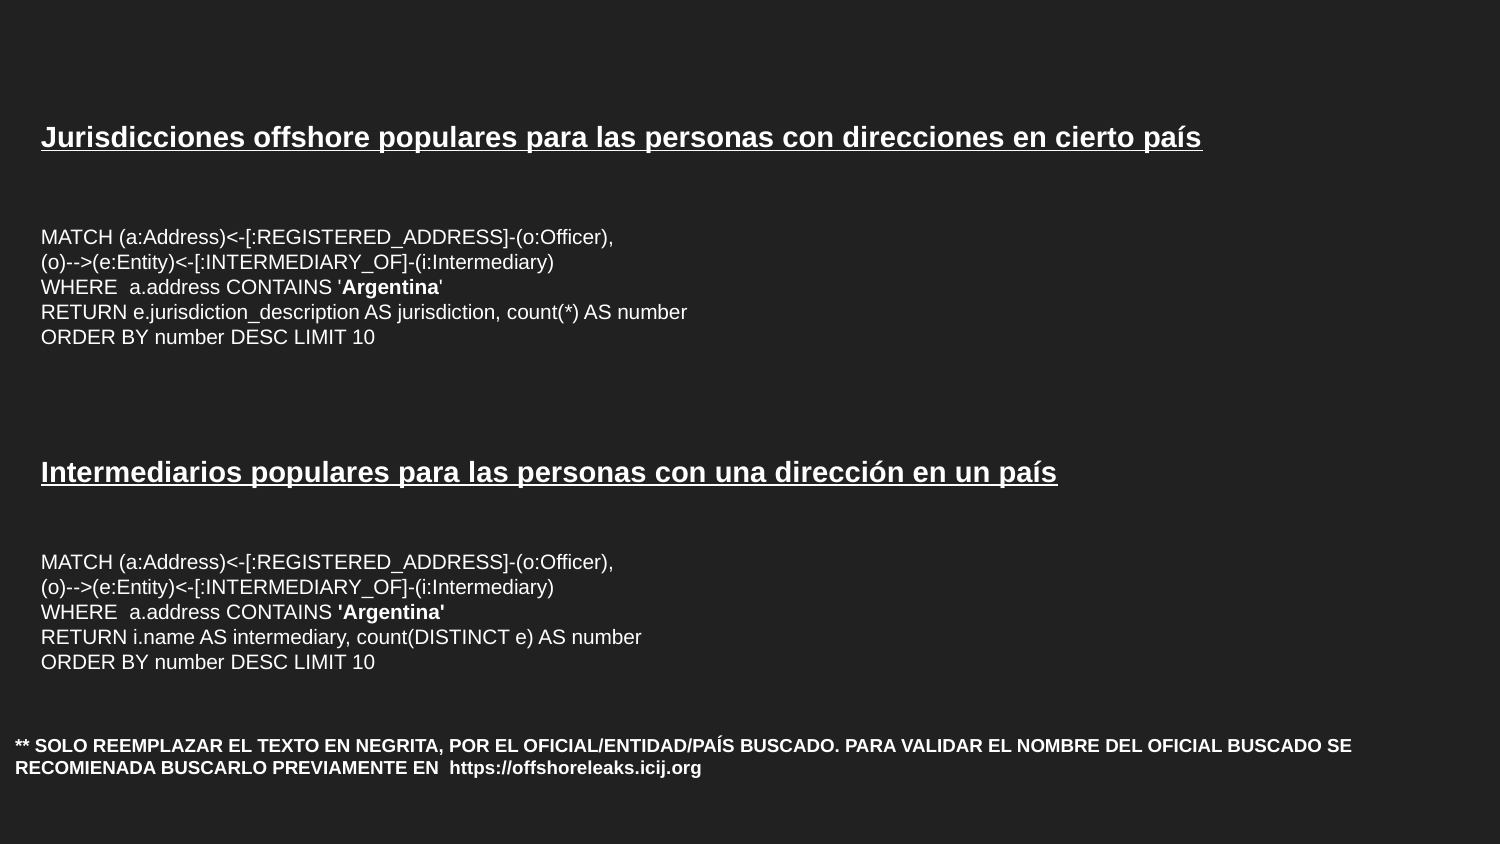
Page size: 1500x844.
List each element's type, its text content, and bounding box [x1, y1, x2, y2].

text_box Jurisdicciones offshore populares para las personas con direcciones en cierto país MATCH (a:Address)<-[:REGISTERED_ADDRESS]-(o:Officer), (o)-->(e:Entity)<-[:INTERMEDIARY_OF]-(i:Intermediary) WHERE a.address CONTAINS 'Argentina' RETURN e.jurisdiction_description AS jurisdiction, count(*) AS number ORDER BY number DESC LIMIT 10 Intermediarios populares para las personas con una dirección en un país MATCH (a:Address)<-[:REGISTERED_ADDRESS]-(o:Officer), (o)-->(e:Entity)<-[:INTERMEDIARY_OF]-(i:Intermediary) WHERE a.address CONTAINS 'Argentina' RETURN i.name AS intermediary, count(DISTINCT e) AS number ORDER BY number DESC LIMIT 10 [25, 35, 1474, 690]
text_box ** SOLO REEMPLAZAR EL TEXTO EN NEGRITA, POR EL OFICIAL/ENTIDAD/PAÍS BUSCADO. PARA VALIDAR EL NOMBRE DEL OFICIAL BUSCADO SE RECOMIENADA BUSCARLO PREVIAMENTE EN https://offshoreleaks.icij.org [0, 690, 1500, 844]
